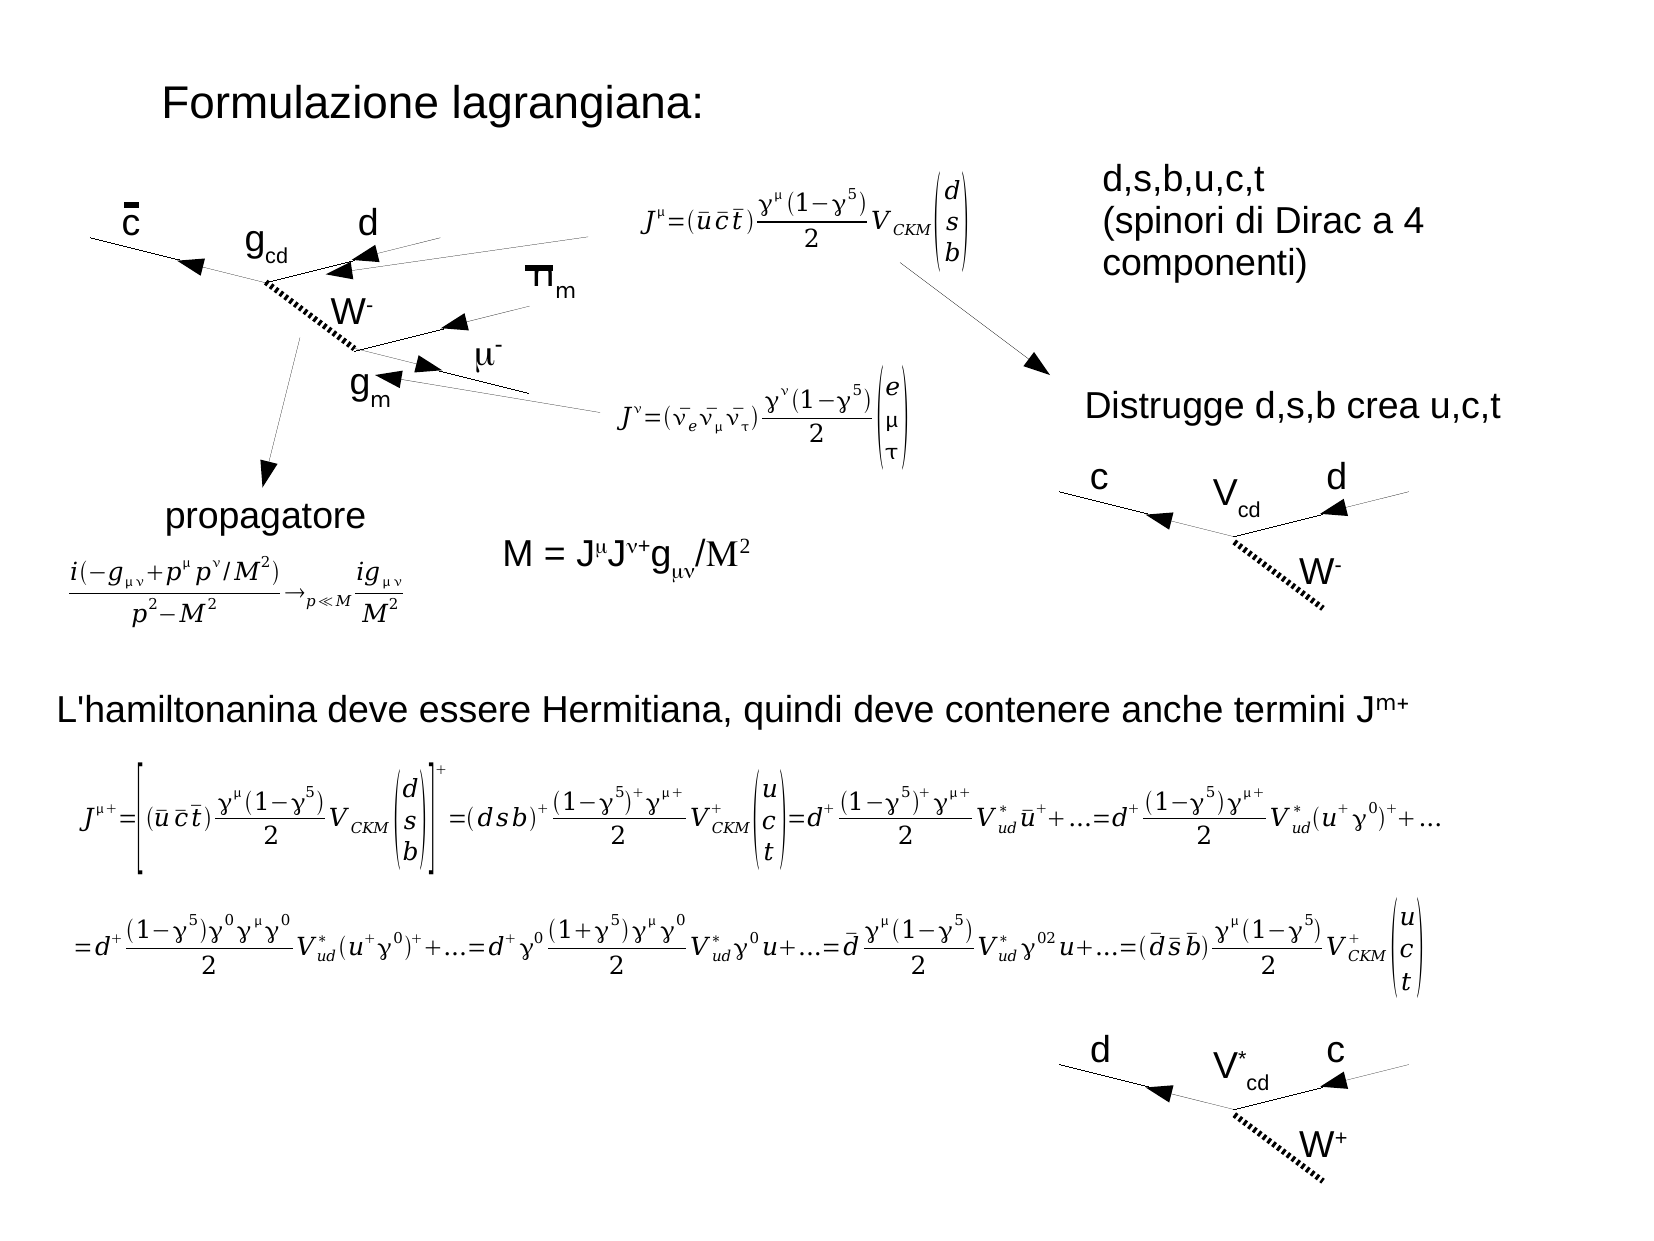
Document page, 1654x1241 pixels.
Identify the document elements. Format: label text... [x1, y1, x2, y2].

text_box M = JmJn+gmn/M2 [487, 525, 938, 597]
text_box gcd [229, 210, 319, 277]
text_box m- [458, 390, 488, 395]
text_box propagatore [150, 487, 488, 545]
text_box gm [334, 353, 431, 422]
text_box Distrugge d,s,b crea u,c,t [1069, 376, 1636, 434]
text_box nm [516, 253, 629, 318]
text_box c [1075, 447, 1176, 505]
text_box V*cd [1198, 1037, 1313, 1103]
chart [60, 553, 411, 628]
text_box d,s,b,u,c,t (spinori di Dirac a 4 componenti) [1087, 150, 1613, 291]
text_box L'hamiltonanina deve essere Hermitiana, quindi deve contenere anche termini Jm+ [41, 680, 1580, 742]
text_box c [106, 193, 207, 251]
text_box W+ [1284, 1116, 1388, 1173]
text_box c [1311, 1020, 1412, 1079]
chart [633, 169, 976, 274]
text_box Vcd [1198, 464, 1287, 530]
chart [610, 364, 915, 473]
text_box d [343, 193, 444, 252]
text_box d [1311, 447, 1412, 506]
text_box W- [315, 283, 393, 341]
chart [72, 760, 1447, 877]
text_box W- [1284, 543, 1362, 601]
text_box Formulazione lagrangiana: [146, 69, 1424, 136]
text_box d [1075, 1020, 1176, 1078]
text_box m- [458, 330, 559, 395]
chart [66, 896, 1430, 1000]
